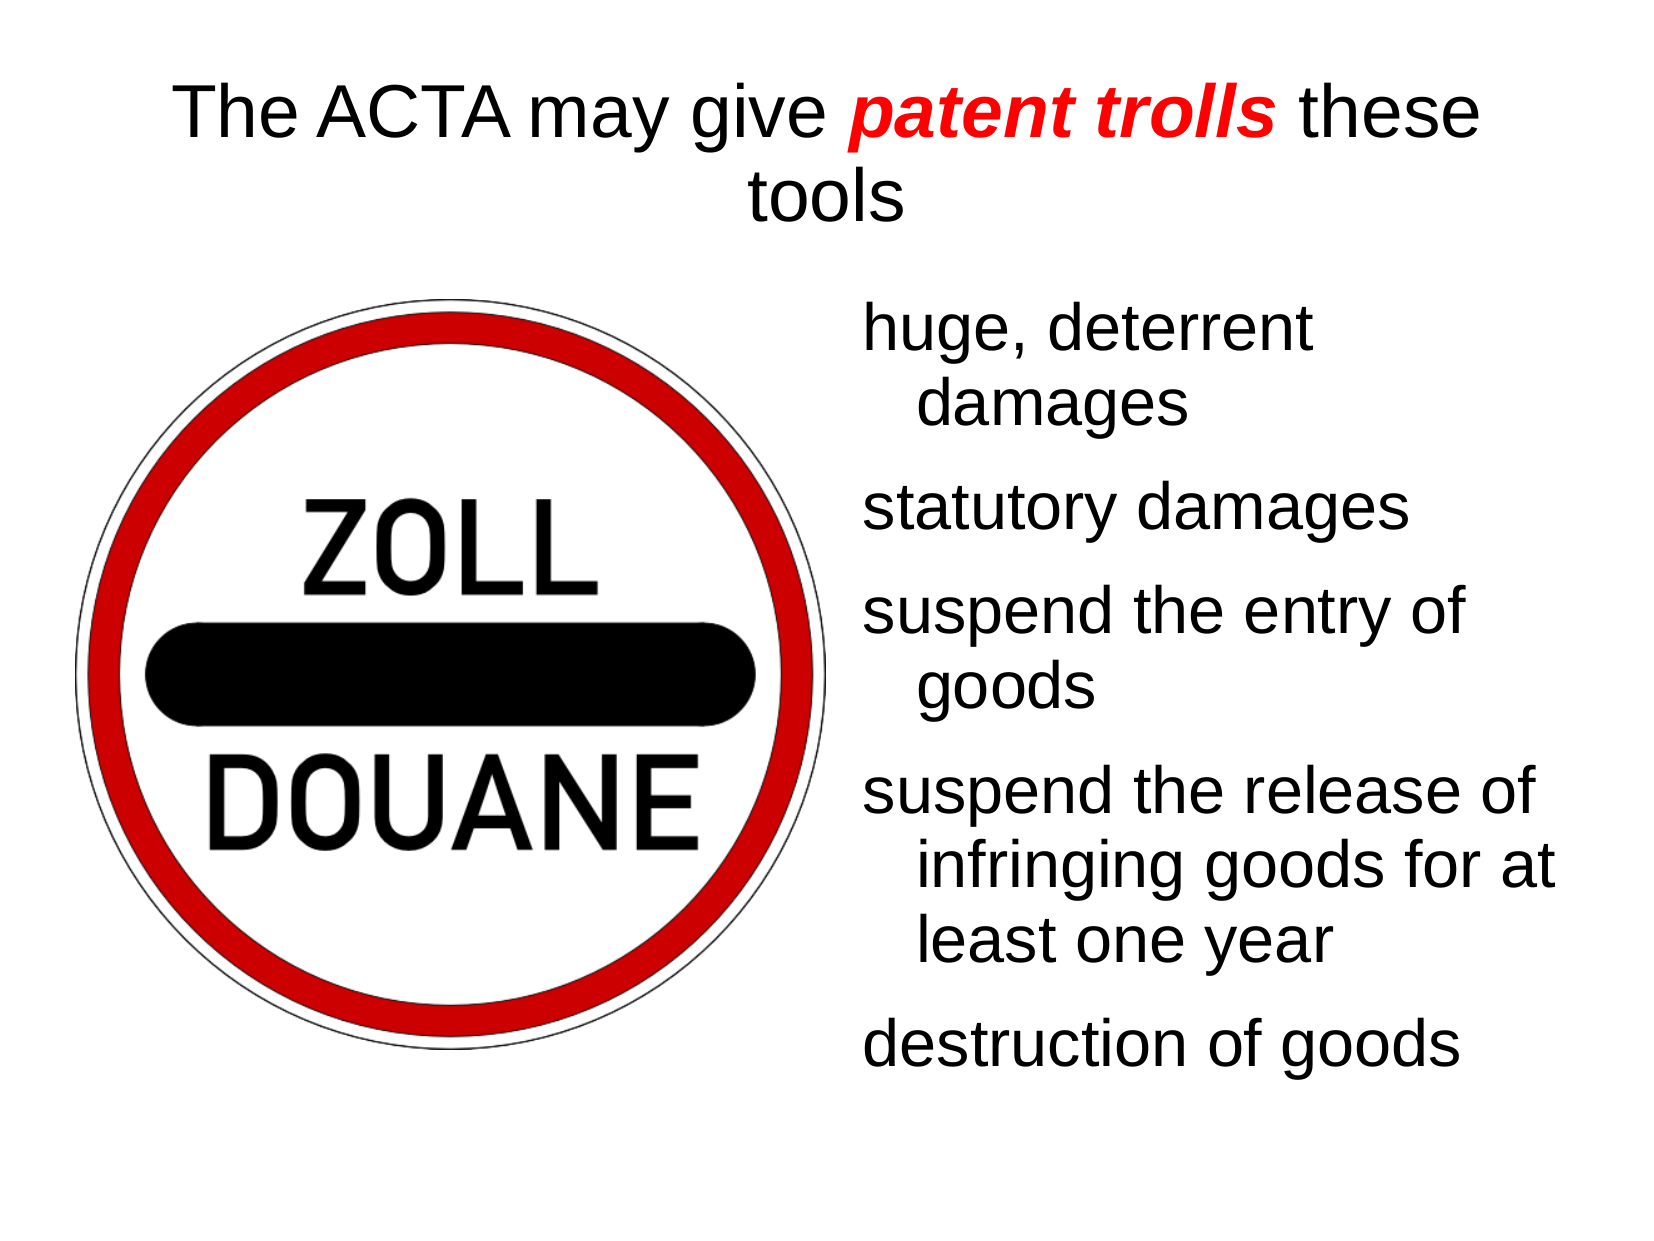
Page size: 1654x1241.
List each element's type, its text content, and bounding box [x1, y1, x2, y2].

picture [75, 299, 826, 1051]
title The ACTA may give patent trolls these tools [82, 49, 1571, 257]
list huge, deterrent damages statutory damages suspend the entry of goods suspend the release of infringing goods for at least one year destruction of goods [845, 290, 1572, 1109]
